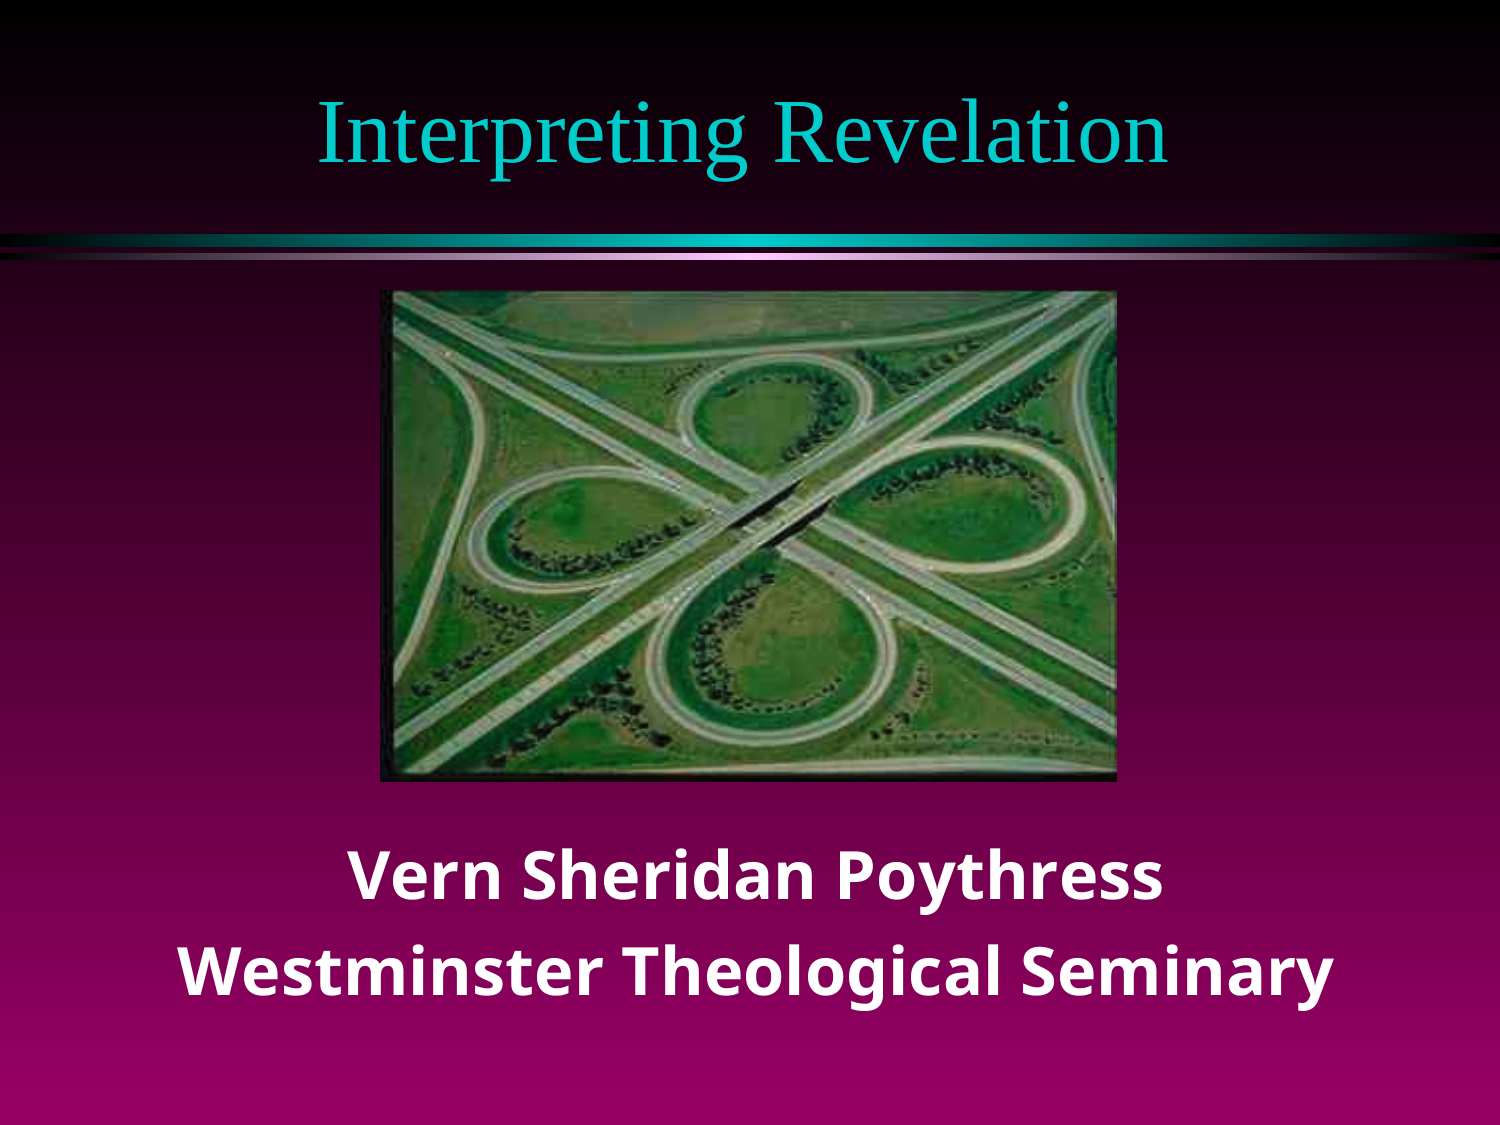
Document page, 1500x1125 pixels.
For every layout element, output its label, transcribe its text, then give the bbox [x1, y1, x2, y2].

text_box Vern Sheridan Poythress Westminster Theological Seminary [87, 825, 1426, 1063]
title Interpreting Revelation [99, 37, 1388, 225]
picture [380, 290, 1117, 783]
